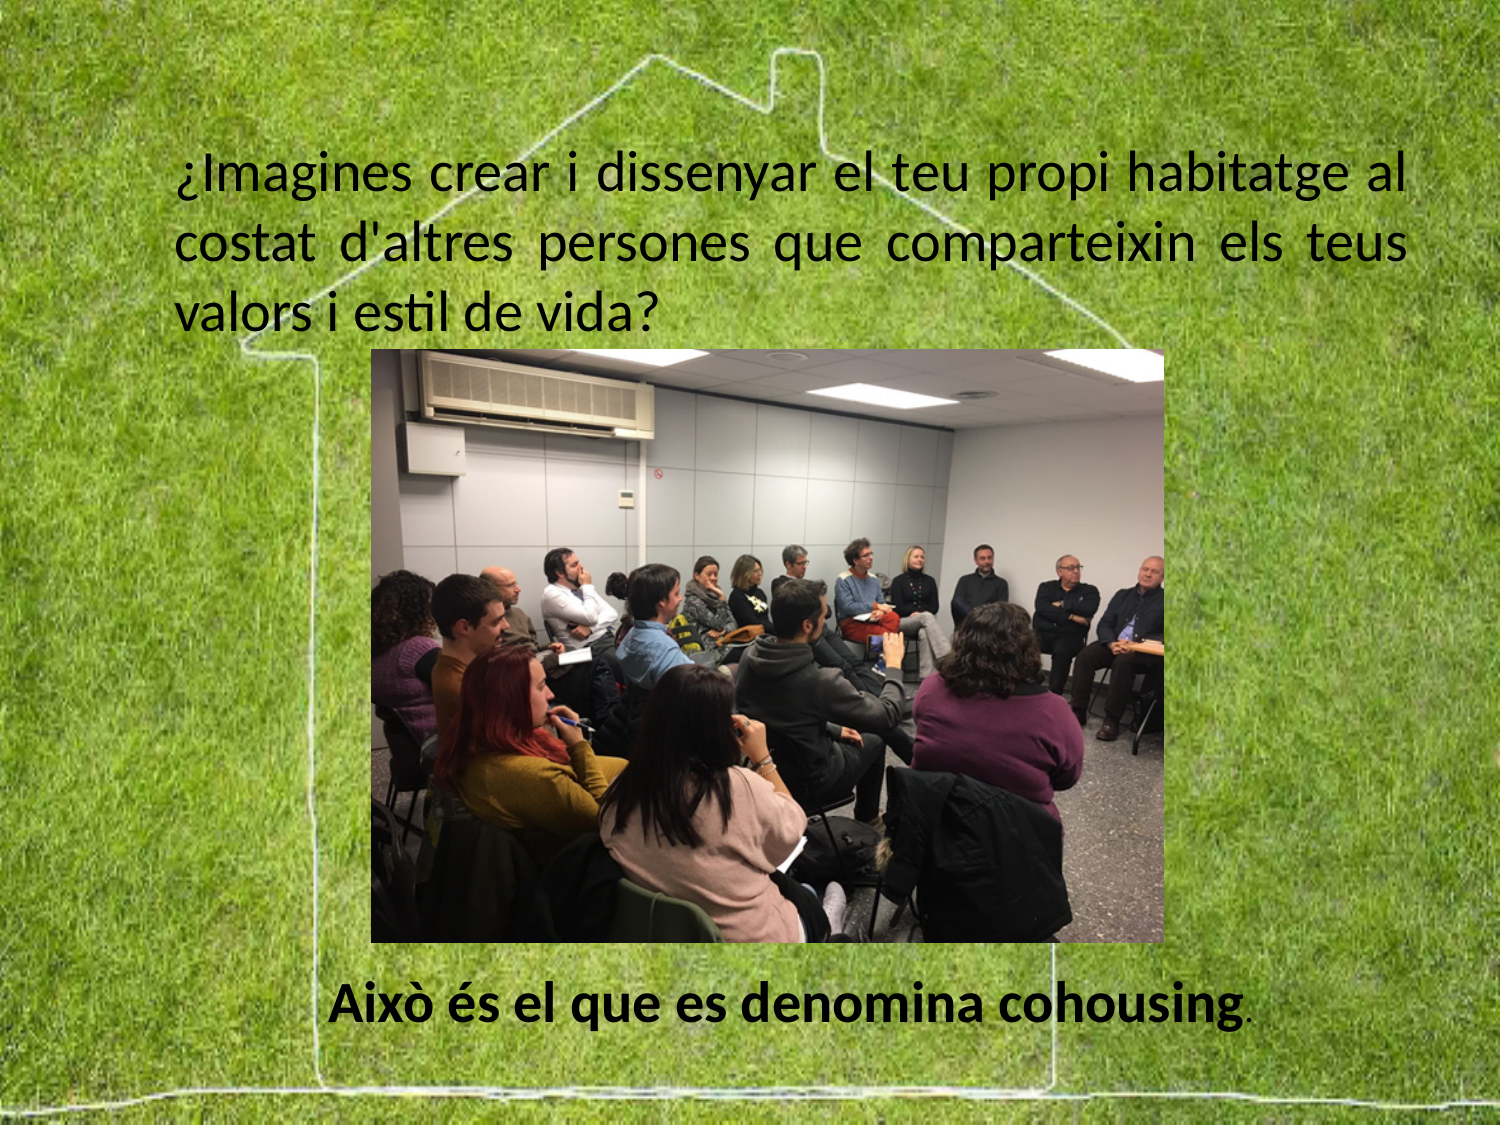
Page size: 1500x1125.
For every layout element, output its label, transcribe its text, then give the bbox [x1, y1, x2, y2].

picture [0, 0, 1500, 1125]
text_box ¿Imagines crear i dissenyar el teu propi habitatge al costat d'altres persones que comparteixin els teus valors i estil de vida? [159, 125, 1424, 351]
text_box Això és el que es denomina cohousing. [313, 956, 1269, 1042]
